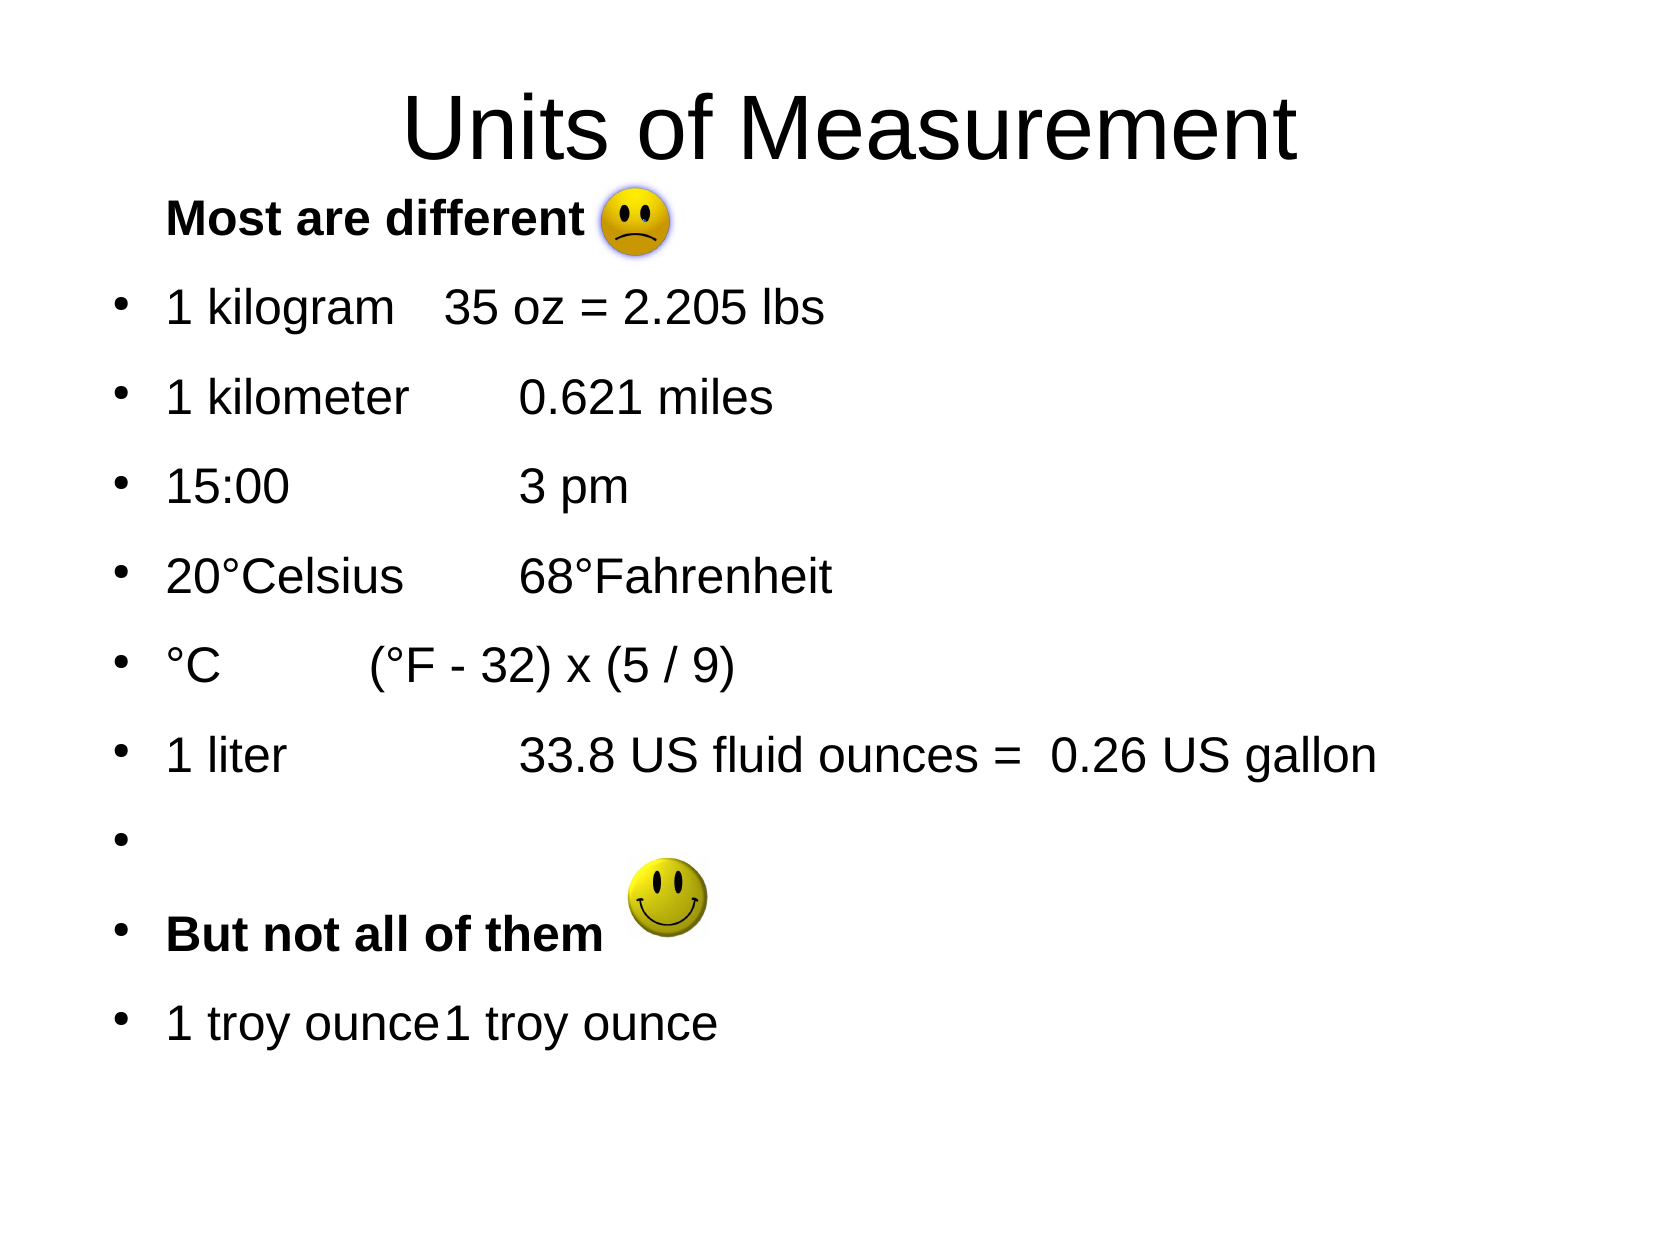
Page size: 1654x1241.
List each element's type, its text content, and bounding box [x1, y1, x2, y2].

picture [590, 177, 680, 266]
list Most are different 1 kilogram 35 oz = 2.205 lbs 1 kilometer 0.621 miles 15:00 3 pm 20°Celsius 68°Fahrenheit °C (°F - 32) x (5 / 9) 1 liter 33.8 US fluid ounces = 0.26 US gallon But not all of them 1 troy ounce 1 troy ounce [76, 185, 1566, 1057]
picture [626, 856, 709, 940]
title Units of Measurement [106, 38, 1595, 207]
